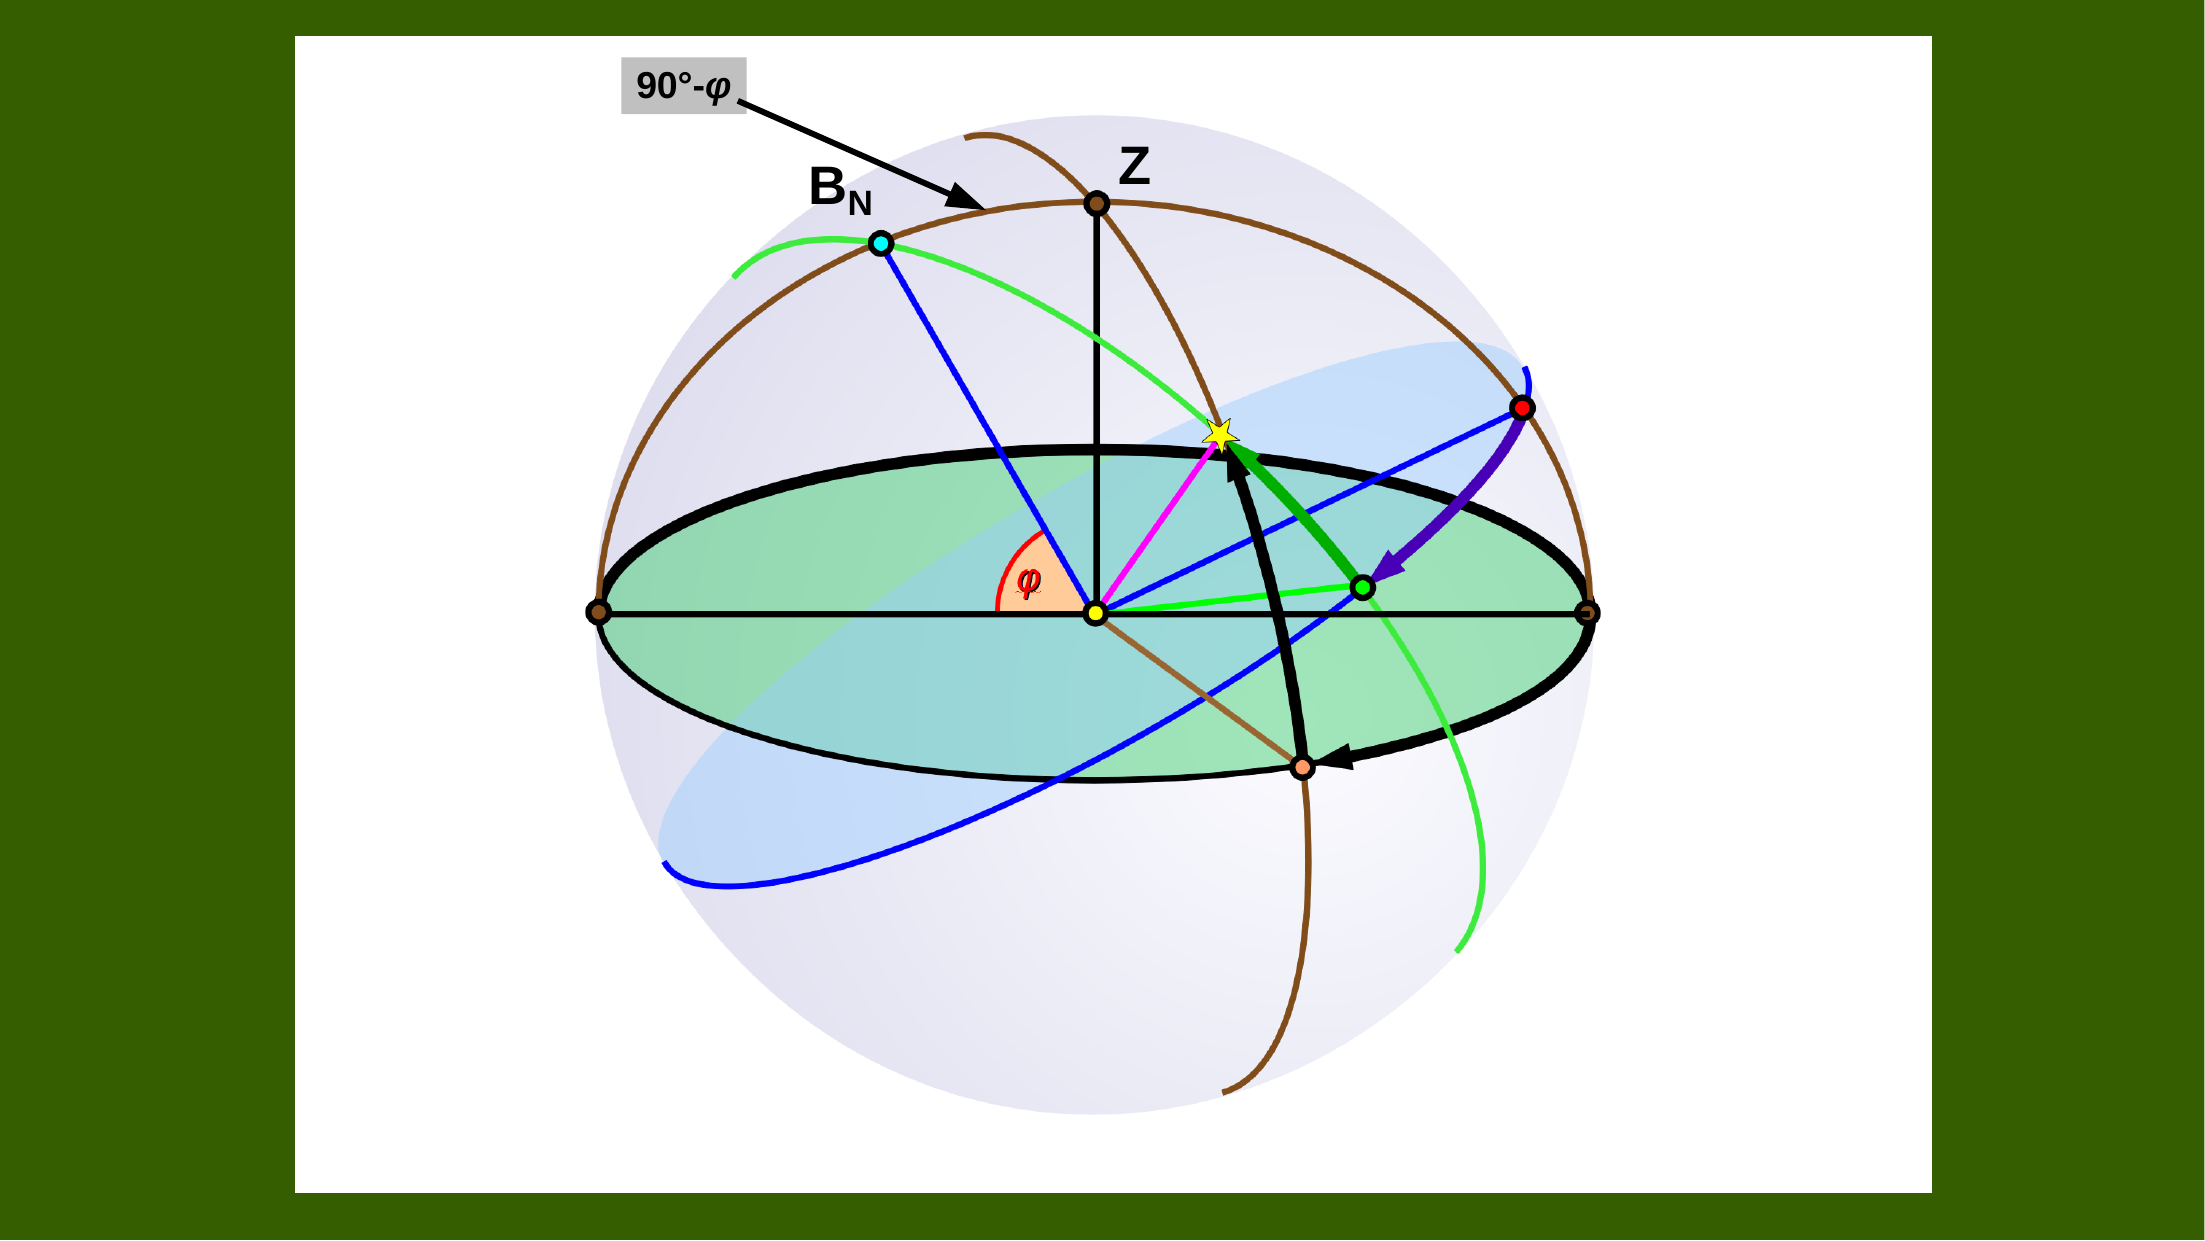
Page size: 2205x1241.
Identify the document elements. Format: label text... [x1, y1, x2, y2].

text_box Z [1104, 127, 1167, 204]
text_box 90°-φ [621, 57, 747, 115]
text_box BN [793, 147, 889, 231]
picture [295, 36, 1932, 1193]
